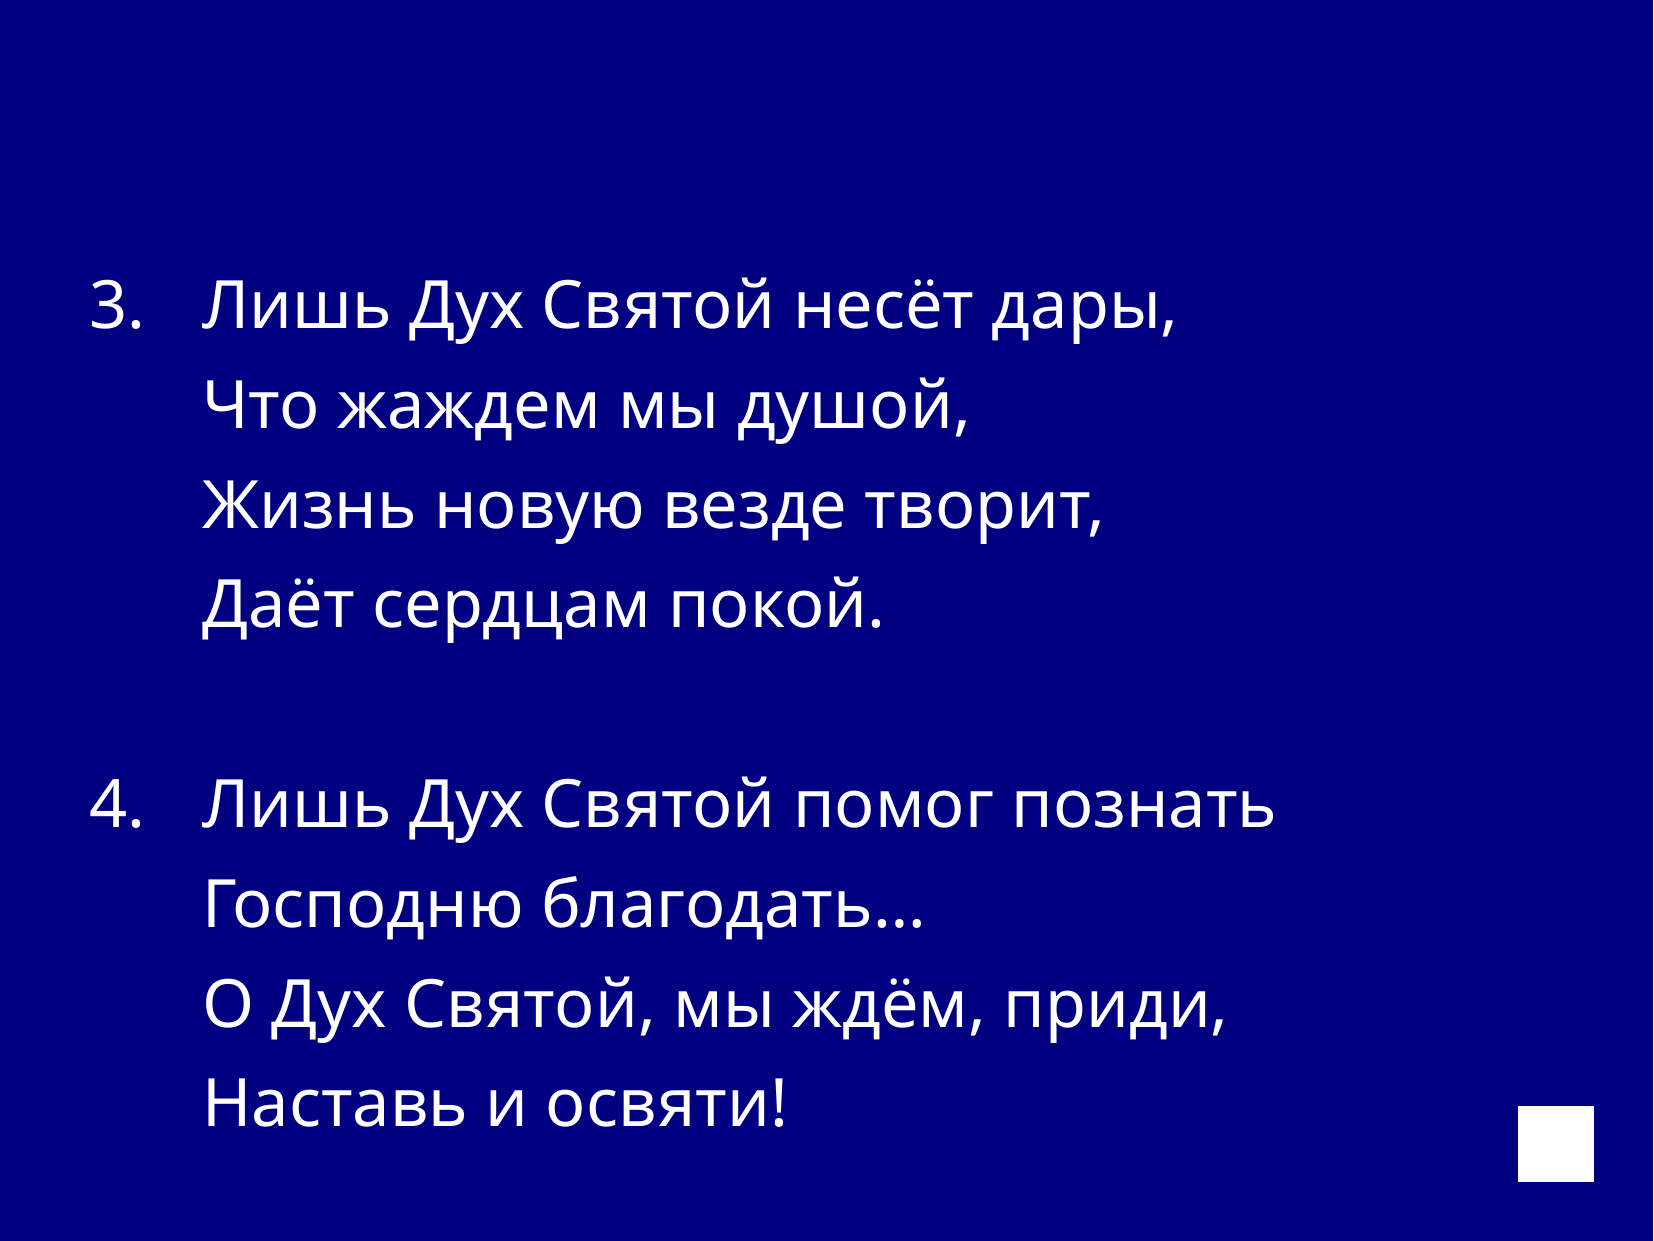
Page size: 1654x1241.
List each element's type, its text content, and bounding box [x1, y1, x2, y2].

text_box 3. Лишь Дух Святой несёт дары, Что жаждем мы душой, Жизнь новую везде творит, Даёт сердцам покой. 4. Лишь Дух Святой помог познать Господню благодать… О Дух Святой, мы ждём, приди, Наставь и освяти! [75, 150, 1576, 1163]
text_box [1518, 1106, 1594, 1182]
